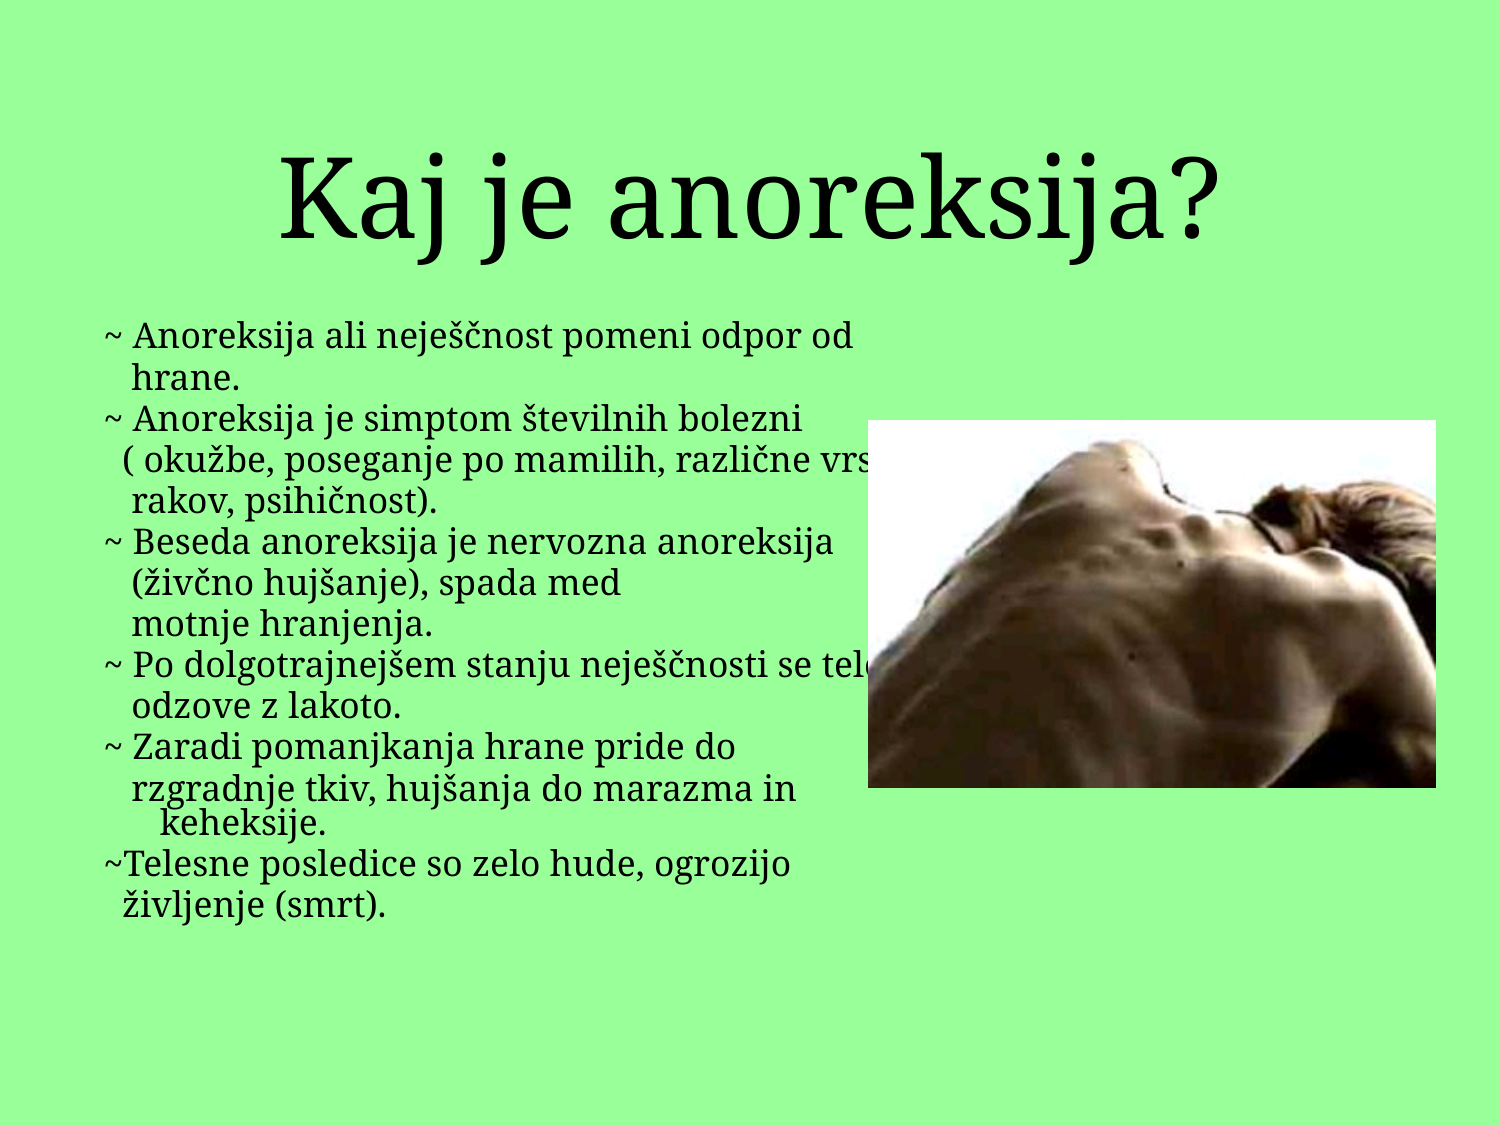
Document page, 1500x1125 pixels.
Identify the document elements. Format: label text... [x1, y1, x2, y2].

title Kaj je anoreksija? [112, 99, 1388, 288]
list ~ Anoreksija ali neješčnost pomeni odpor od hrane. ~ Anoreksija je simptom številnih bolezni ( okužbe, poseganje po mamilih, različne vrste rakov, psihičnost). ~ Beseda anoreksija je nervozna anoreksija (živčno hujšanje), spada med motnje hranjenja. ~ Po dolgotrajnejšem stanju neješčnosti se telo odzove z lakoto. ~ Zaradi pomanjkanja hrane pride do rzgradnje tkiv, hujšanja do marazma in keheksije. ~Telesne posledice so zelo hude, ogrozijo življenje (smrt). [88, 314, 939, 990]
picture [868, 420, 1436, 788]
